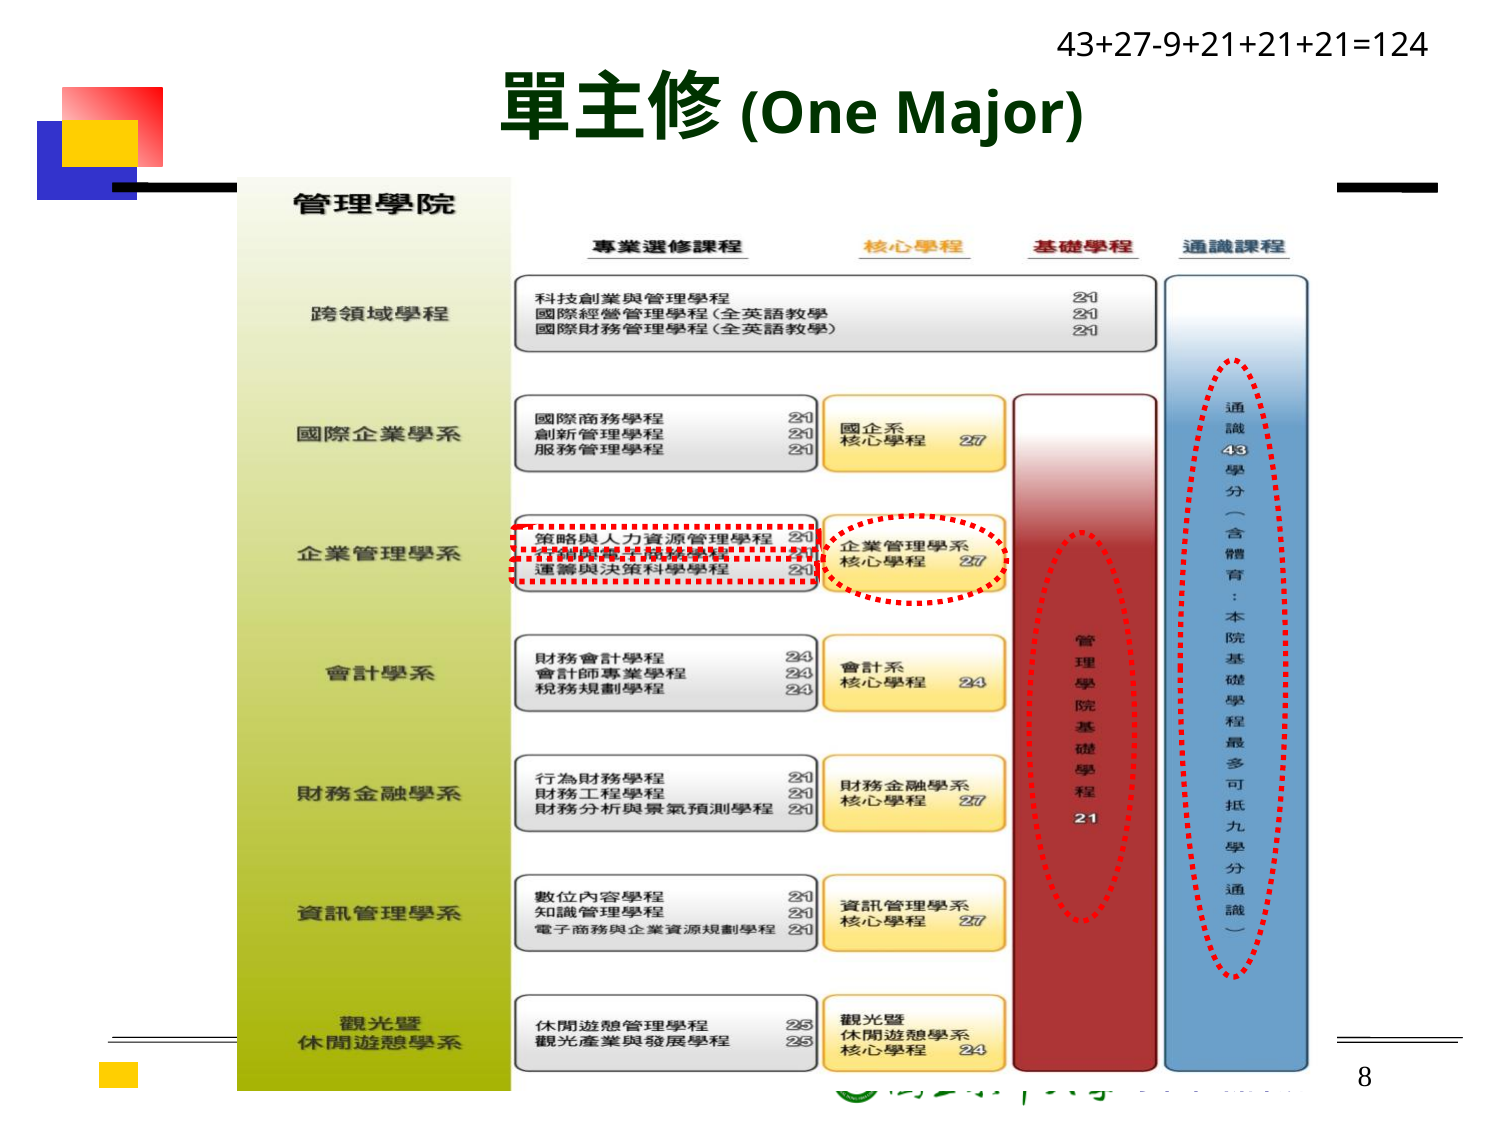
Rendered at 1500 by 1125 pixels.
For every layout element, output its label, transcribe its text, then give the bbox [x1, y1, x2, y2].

text_box 單主修(One Major) [482, 51, 1100, 156]
text_box 8 [1342, 1050, 1468, 1101]
text_box 43+27-9+21+21+21=124 [1041, 16, 1500, 72]
picture [237, 177, 1337, 1091]
